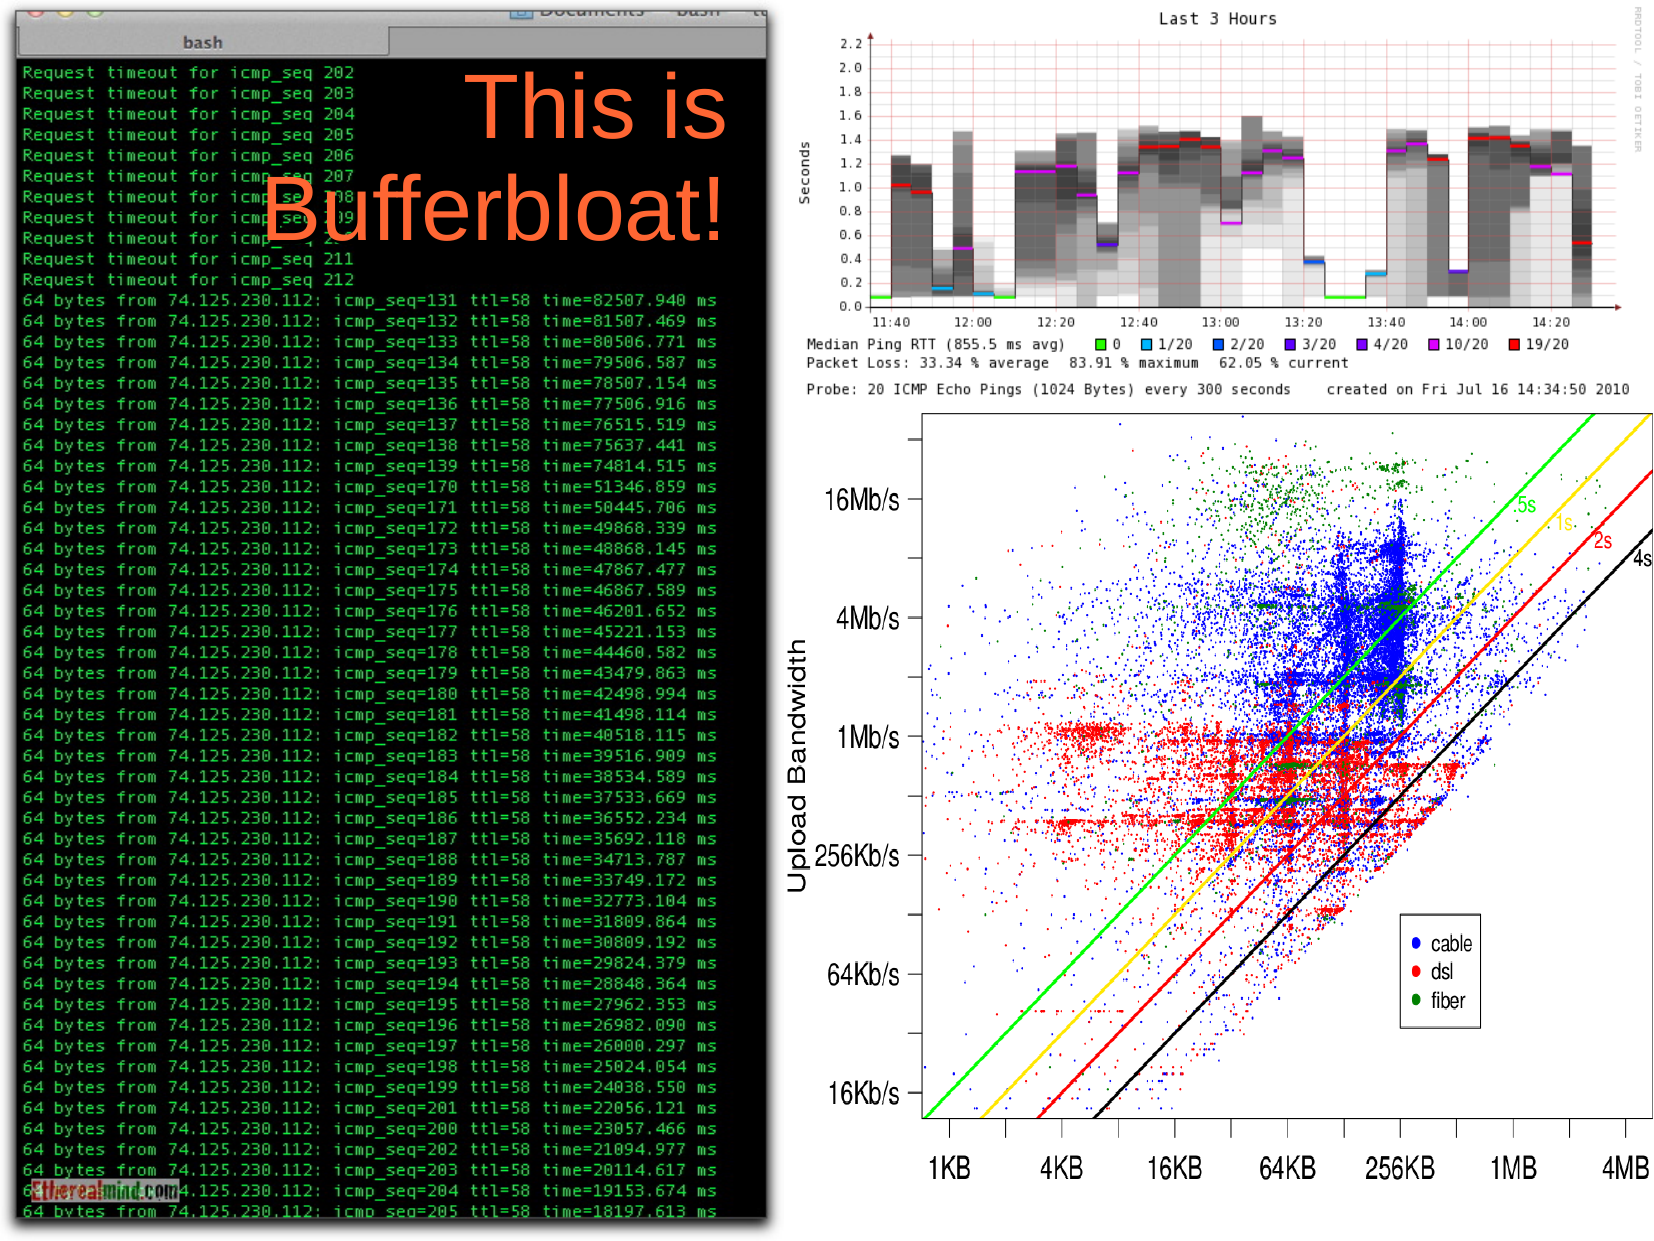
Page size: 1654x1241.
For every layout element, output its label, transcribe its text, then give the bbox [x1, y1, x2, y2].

picture [0, 0, 784, 1241]
title This is Bufferbloat! [164, 49, 1588, 266]
picture [787, 0, 1653, 1241]
